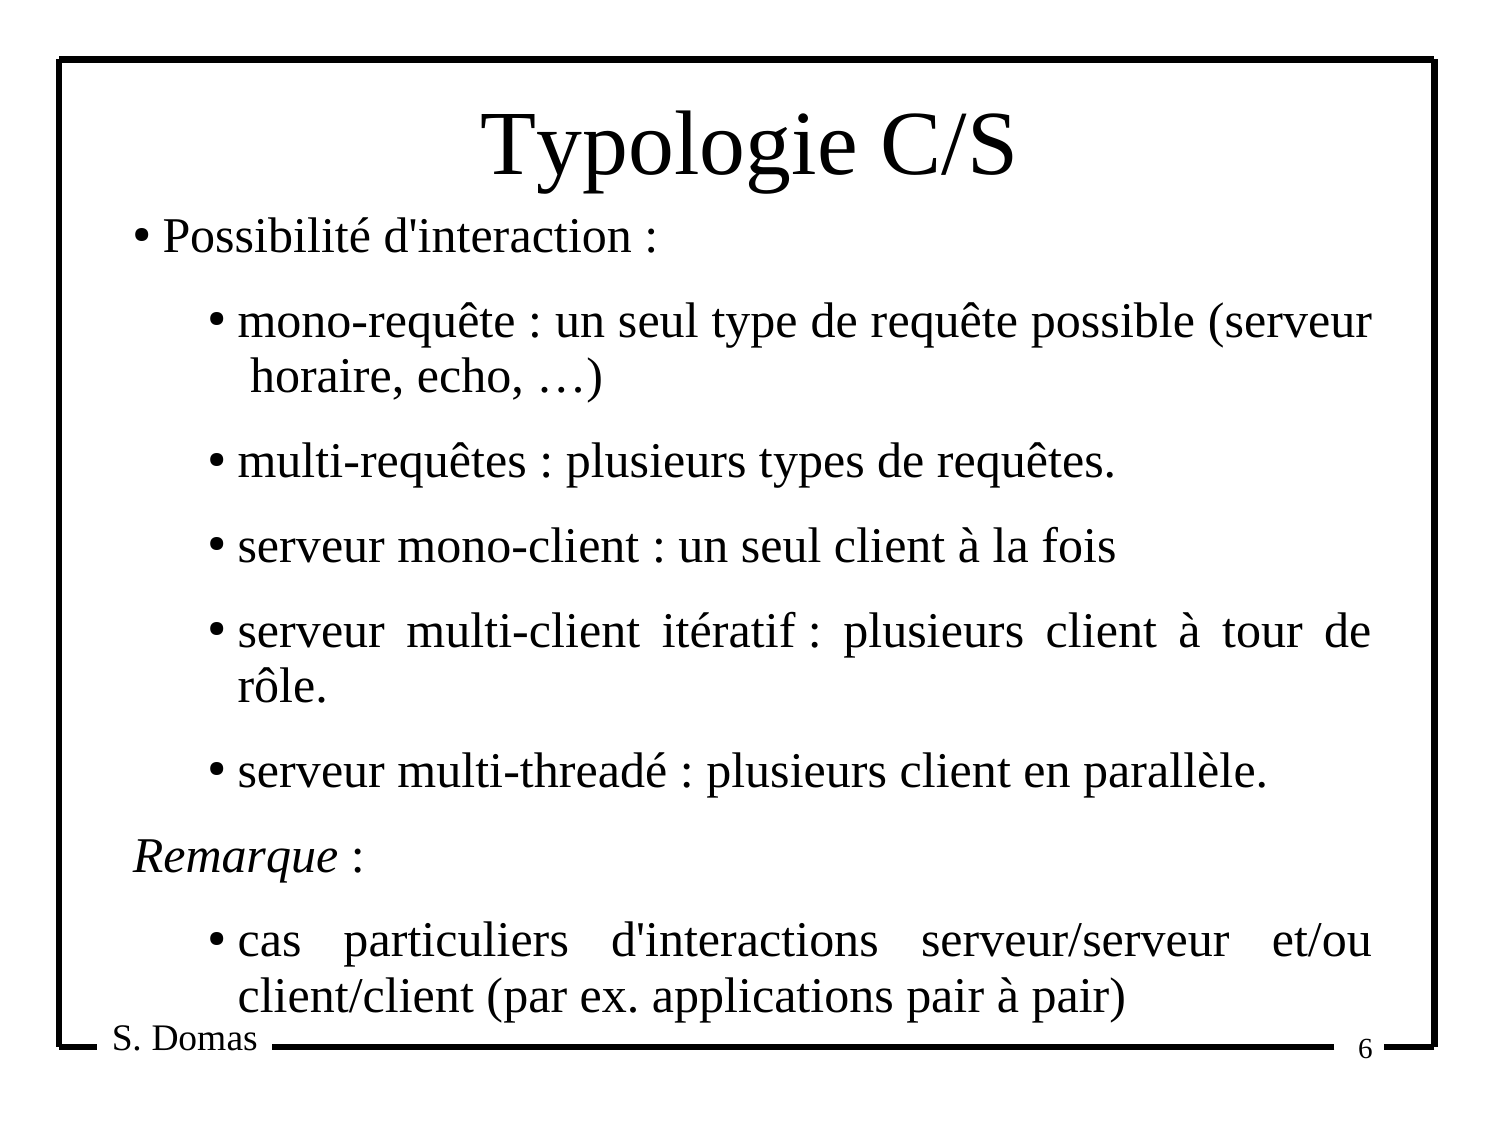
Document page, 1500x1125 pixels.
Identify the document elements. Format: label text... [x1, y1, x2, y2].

title Typologie C/S [112, 49, 1388, 238]
text_box Possibilité d'interaction : mono-requête : un seul type de requête possible (serveur horaire, echo, …) multi-requêtes : plusieurs types de requêtes. serveur mono-client : un seul client à la fois serveur multi-client itératif : plusieurs client à tour de rôle. serveur multi-threadé : plusieurs client en parallèle. Remarque : cas particuliers d'interactions serveur/serveur et/ou client/client (par ex. applications pair à pair) [118, 238, 1388, 861]
text_box S. Domas [97, 1009, 273, 1067]
